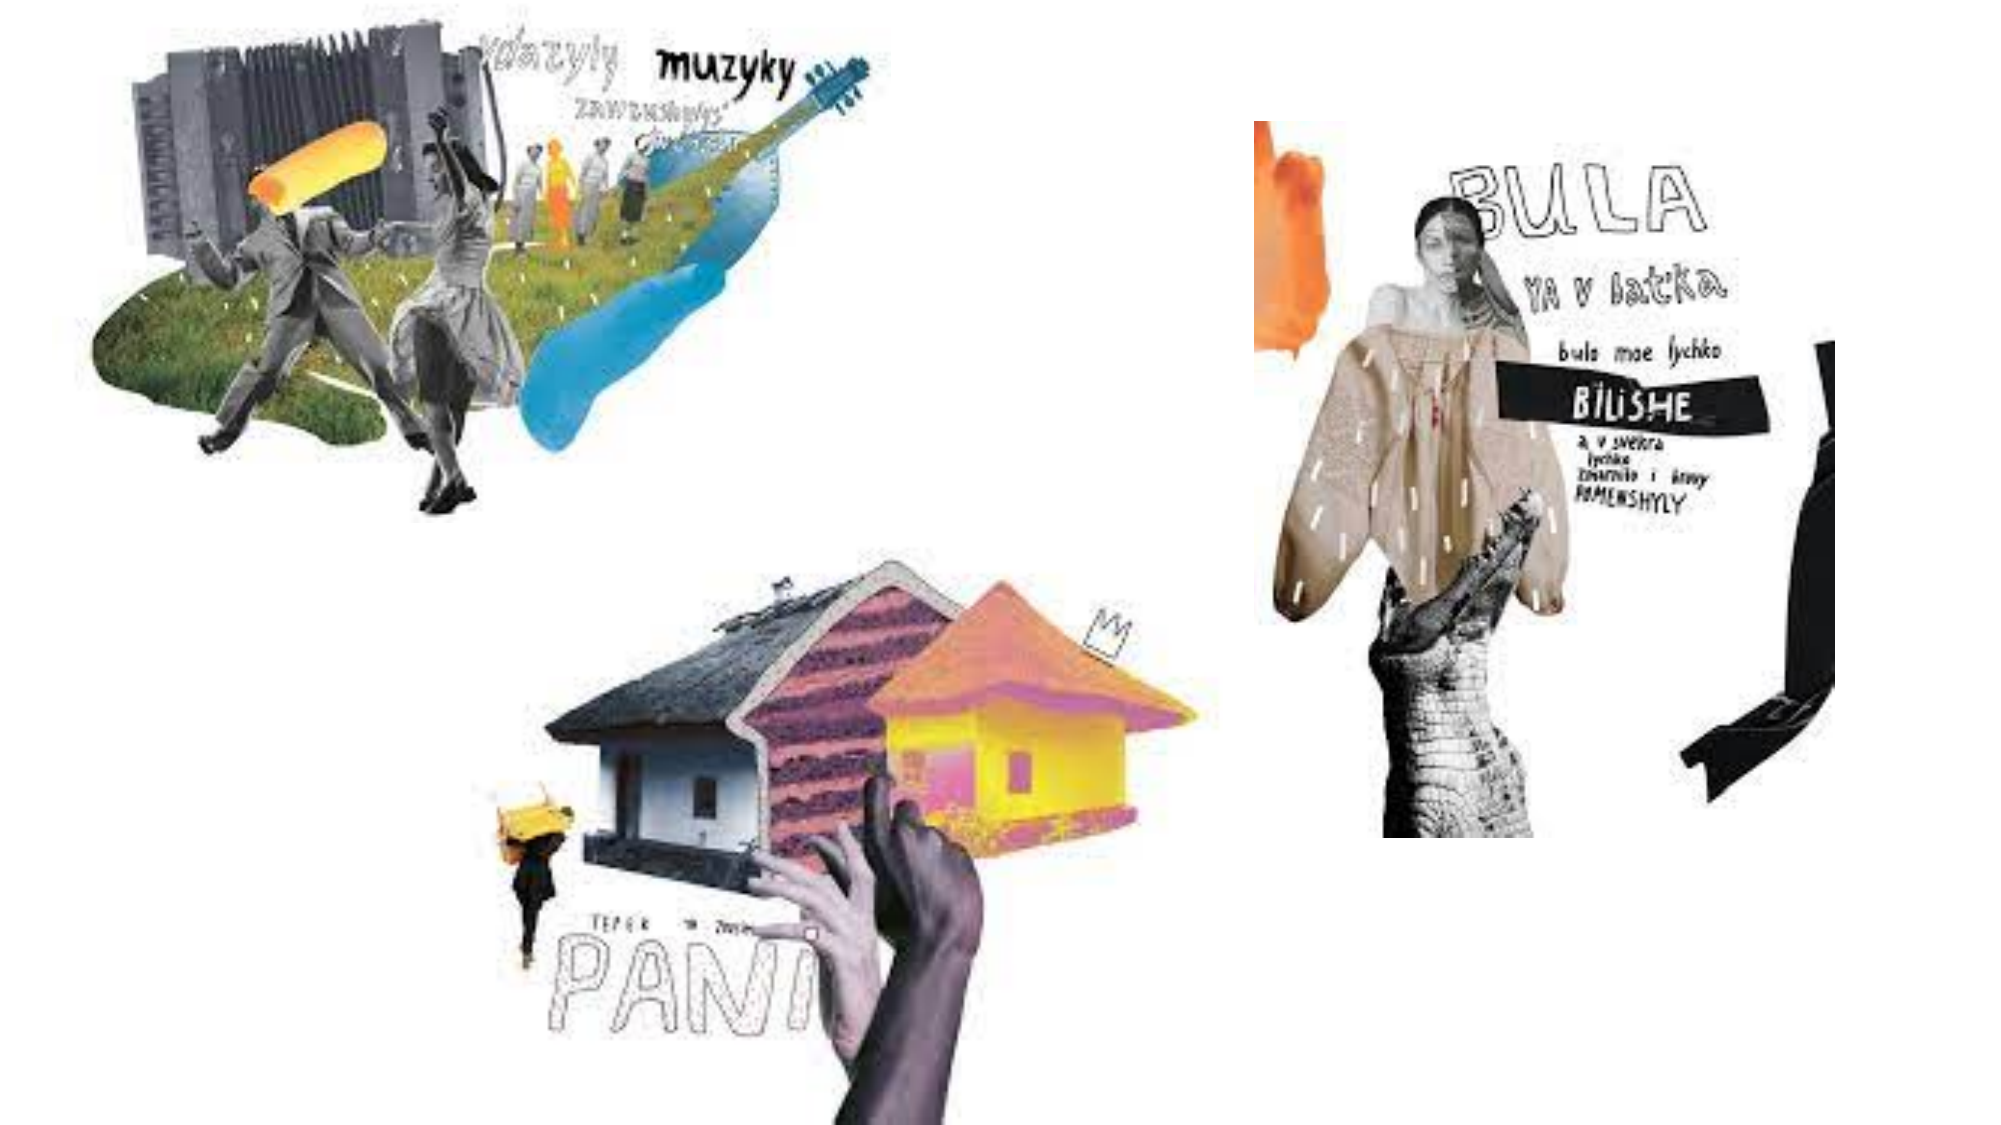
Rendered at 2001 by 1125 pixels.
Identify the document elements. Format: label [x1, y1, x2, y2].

picture [52, 0, 1835, 1125]
